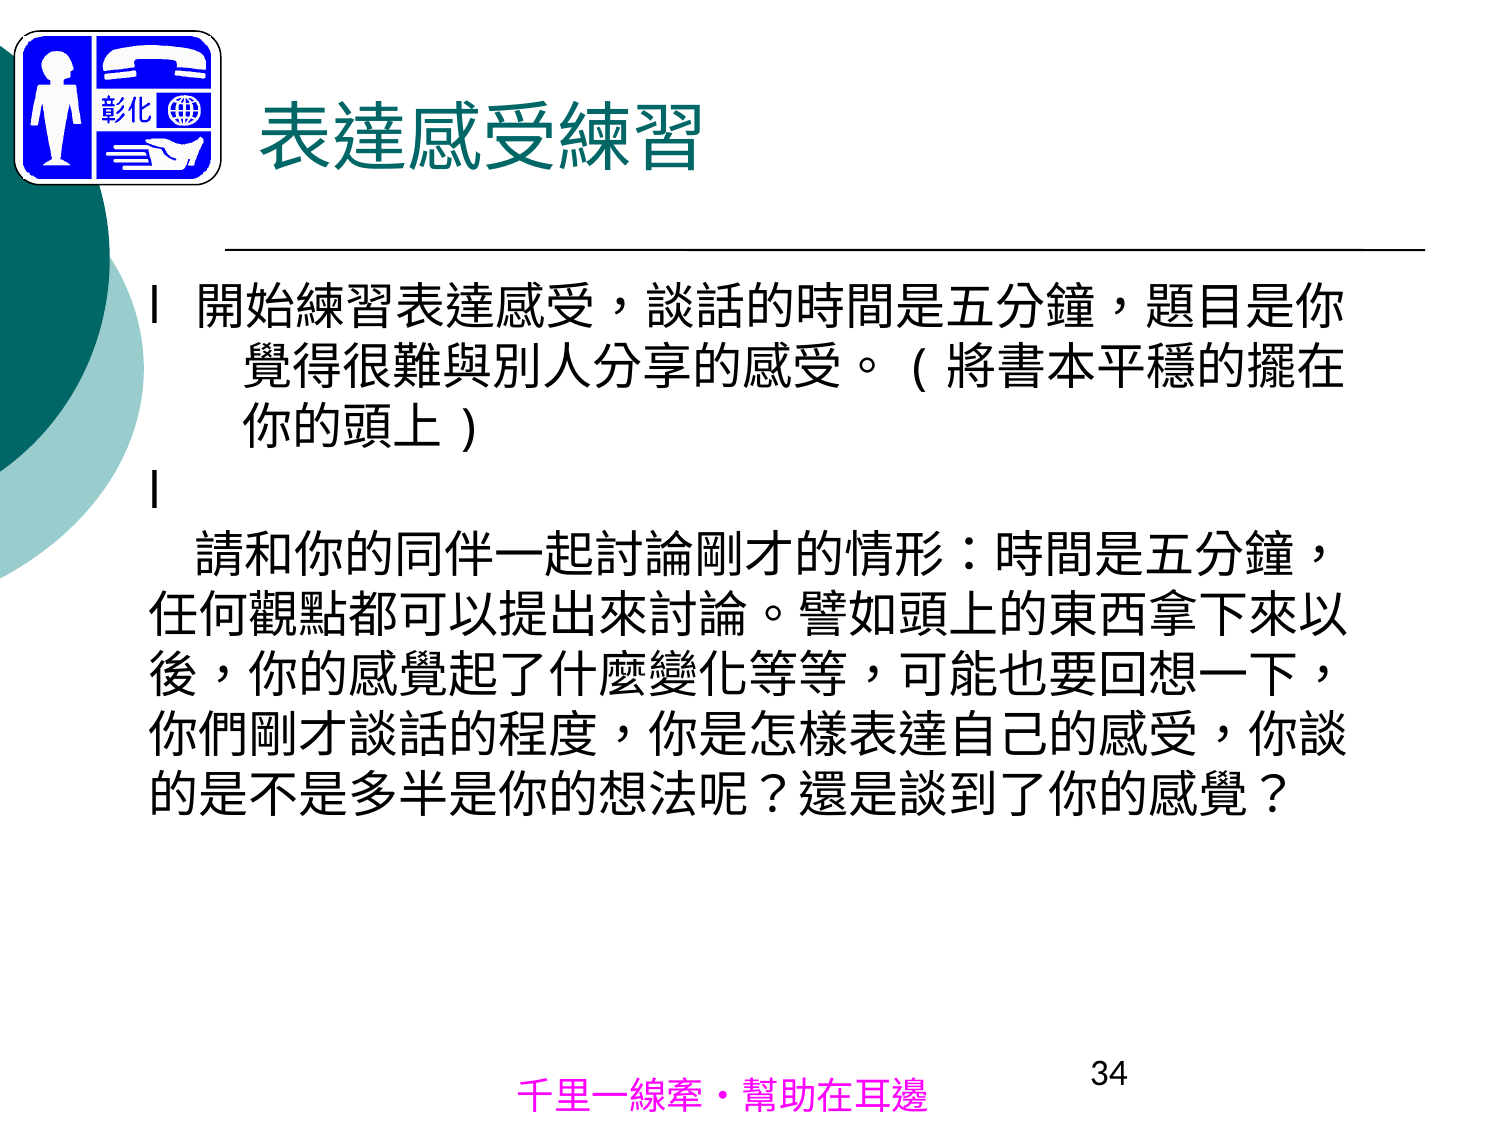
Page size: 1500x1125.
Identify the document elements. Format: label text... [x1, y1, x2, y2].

text_box 34 [1074, 1025, 1426, 1101]
picture [23, 36, 211, 180]
text_box 千里一線牽‧幫助在耳邊 [502, 1065, 944, 1125]
title 表達感受練習 [242, 37, 1347, 188]
text_box [24, 31, 221, 185]
text_box 開始練習表達感受，談話的時間是五分鐘，題目是你覺得很難與別人分享的感受。(將書本平穩的擺在你的頭上) 請和你的同伴一起討論剛才的情形：時間是五分鐘，任何觀點都可以提出來討論。譬如頭上的東西拿下來以後，你的感覺起了什麼變化等等，可能也要回想一下，你們剛才談話的程度，你是怎樣表達自己的感受，你談的是不是多半是你的想法呢？還是談到了你的感覺？ [134, 267, 1395, 830]
text_box [14, 37, 23, 179]
